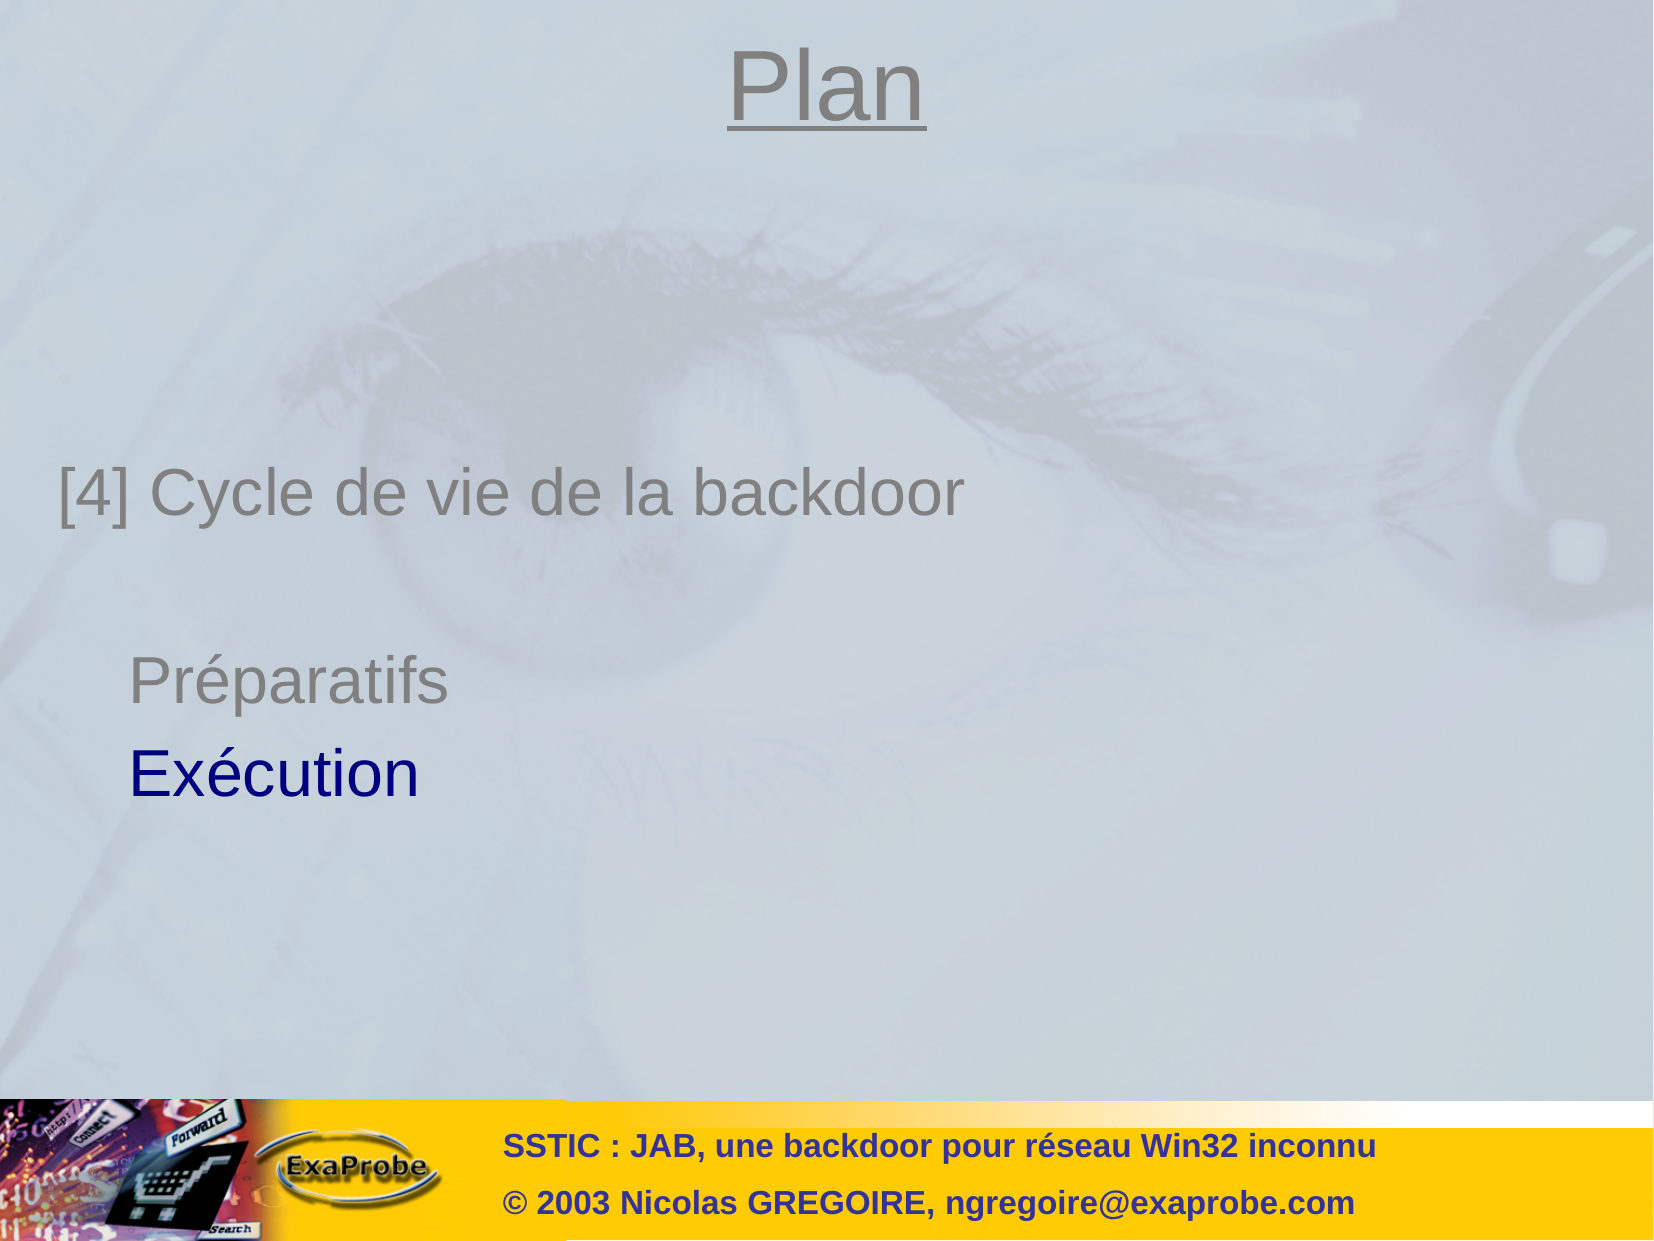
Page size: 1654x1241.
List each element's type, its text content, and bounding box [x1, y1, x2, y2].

subtitle [4] Cycle de vie de la backdoor Préparatifs Exécution [39, 222, 1623, 1041]
title Plan [0, 0, 1654, 167]
